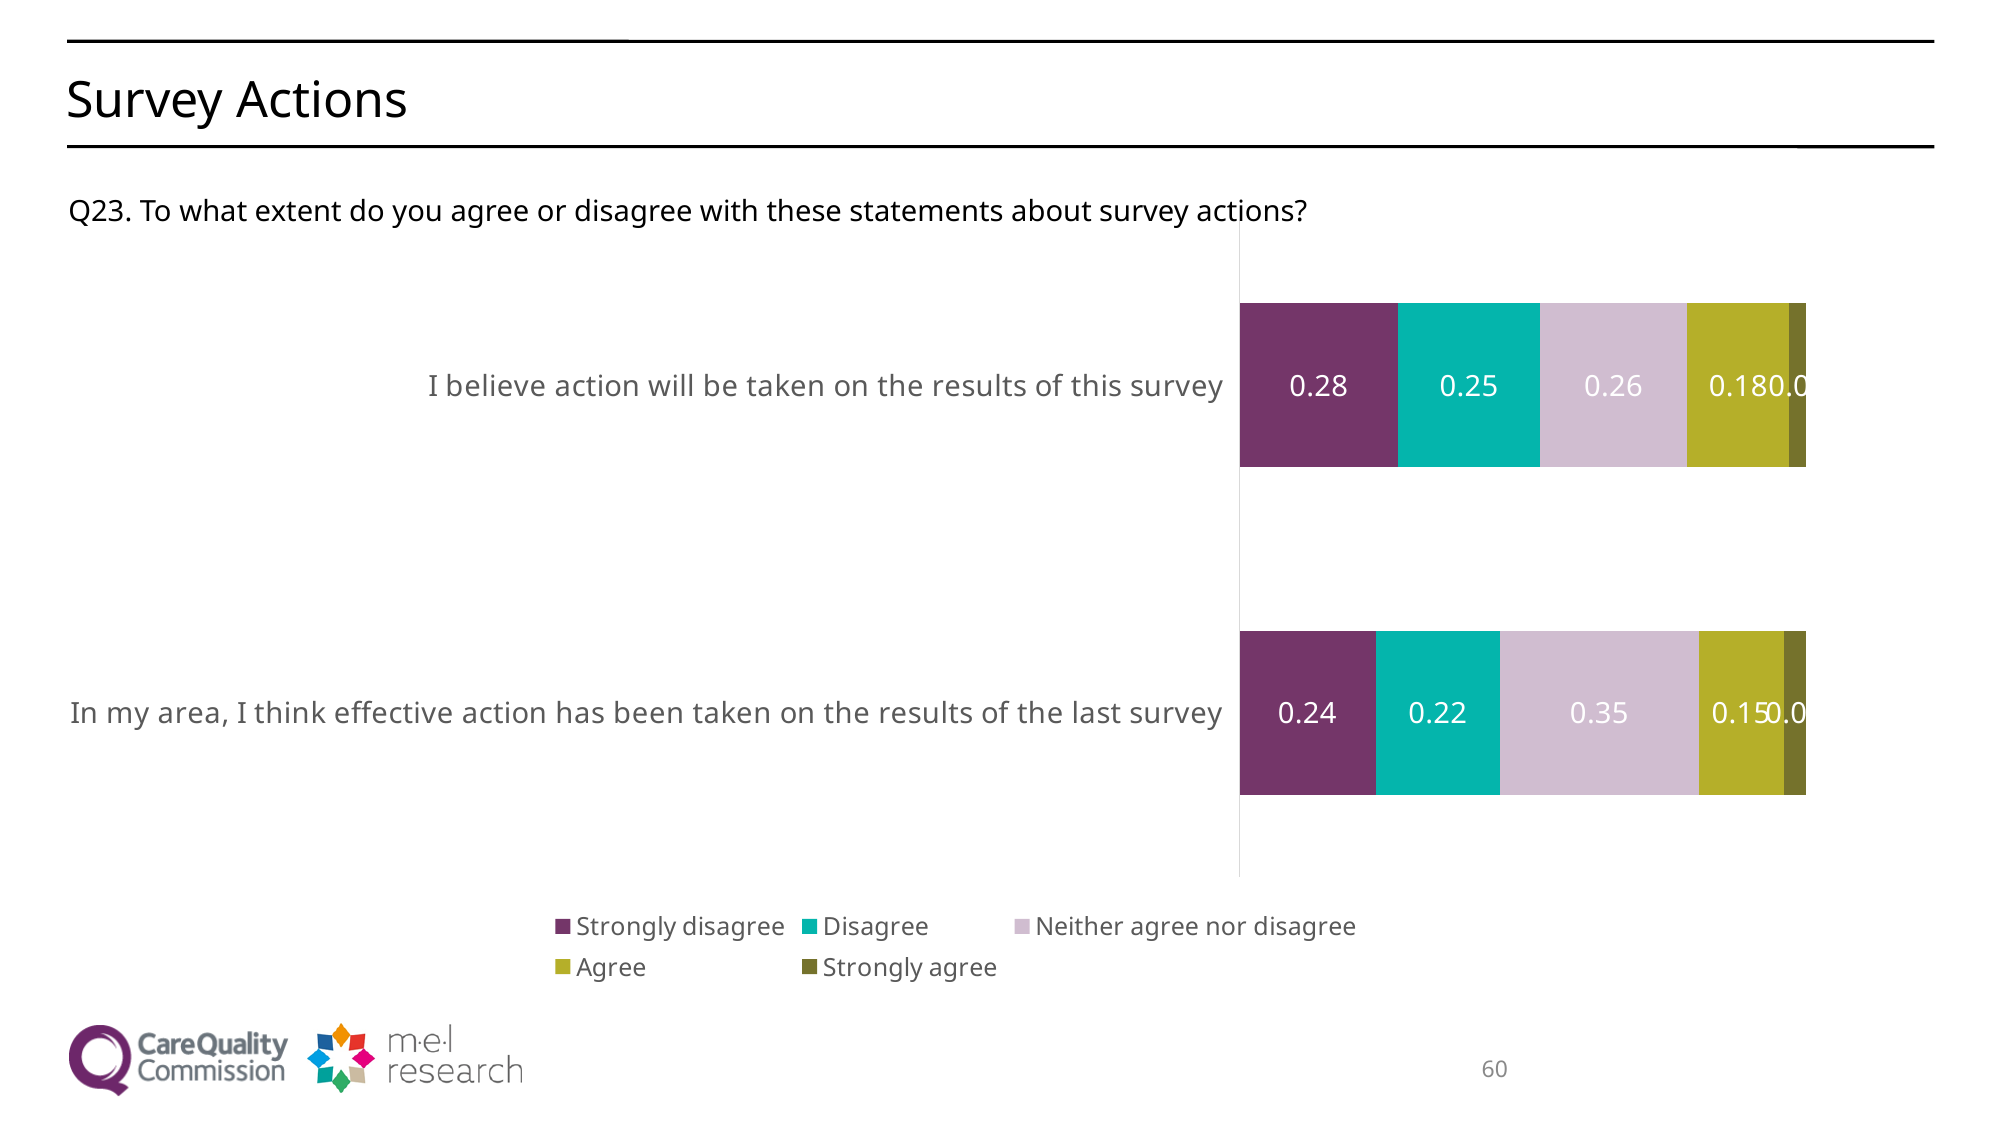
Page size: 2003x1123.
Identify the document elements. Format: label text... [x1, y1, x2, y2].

picture [67, 1023, 291, 1099]
slide_number 60 [1466, 1039, 1934, 1100]
picture [307, 1023, 522, 1093]
text_box Q23. To what extent do you agree or disagree with these statements about survey actions? [68, 184, 1586, 227]
title Survey Actions [65, 48, 1934, 136]
chart [70, 205, 1842, 990]
